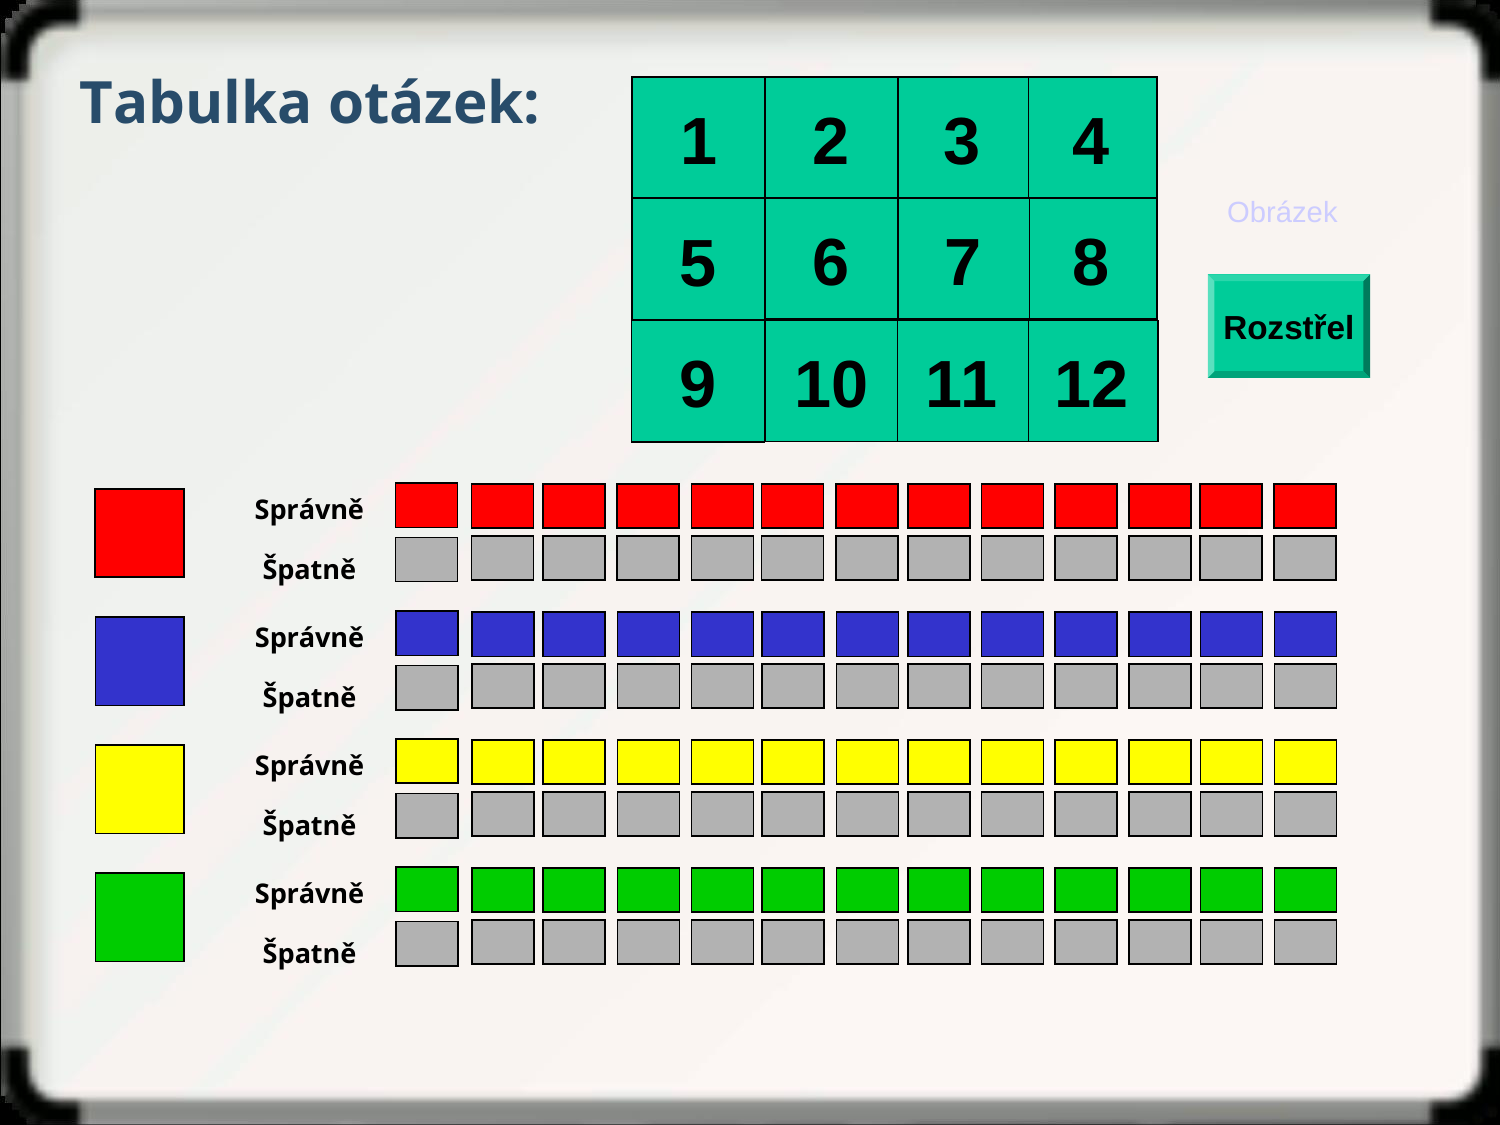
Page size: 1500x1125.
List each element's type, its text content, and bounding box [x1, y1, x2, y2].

text_box [1055, 739, 1118, 785]
table_cell [538, 921, 611, 981]
table_cell [976, 665, 1049, 725]
table_header [611, 476, 684, 537]
table_header [392, 860, 465, 921]
text_box [836, 611, 899, 657]
text_box [1274, 920, 1337, 965]
table_header [1269, 604, 1341, 663]
text_box -12 [1195, 535, 1267, 582]
text_box [691, 611, 754, 657]
text_box -10 [1050, 663, 1123, 710]
table_header [392, 604, 465, 665]
table_cell [903, 537, 976, 597]
table_header [903, 860, 976, 921]
text_box -13 [1267, 663, 1342, 710]
table_cell [611, 921, 684, 981]
text_box Tabulka otázek: [65, 62, 1400, 157]
text_box [1200, 791, 1263, 837]
text_box [543, 791, 606, 837]
text_box [761, 664, 824, 709]
text_box [1054, 535, 1117, 581]
table_cell Špatně [228, 921, 392, 981]
text_box [543, 867, 606, 913]
table_header Správně [228, 604, 392, 665]
text_box 7 [898, 198, 1030, 320]
table_cell [392, 921, 465, 981]
table_header [464, 476, 538, 537]
table_header [976, 476, 1049, 537]
table_header [1268, 476, 1341, 535]
text_box [471, 664, 534, 709]
text_box [981, 920, 1044, 965]
table_cell [538, 665, 611, 725]
text_box [981, 791, 1044, 837]
table_header [903, 476, 976, 537]
table_header [1269, 732, 1341, 791]
text_box [691, 535, 754, 581]
table_cell [391, 537, 464, 597]
text_box [836, 920, 899, 965]
text_box [1055, 920, 1118, 965]
table_cell [1195, 582, 1268, 597]
text_box [395, 921, 458, 966]
table_header [903, 604, 976, 665]
text_box [908, 611, 970, 657]
text_box [981, 867, 1044, 913]
text_box 9 [631, 320, 765, 442]
table_cell [903, 793, 976, 853]
table_header [391, 476, 464, 537]
text_box [471, 611, 534, 657]
text_box [1129, 791, 1192, 837]
table_header [1341, 476, 1449, 597]
text_box [471, 483, 534, 529]
table_cell [1195, 966, 1269, 981]
text_box [1200, 664, 1263, 709]
text_box [95, 488, 184, 578]
table_cell [392, 793, 465, 853]
table_cell [1122, 793, 1195, 853]
text_box [691, 664, 754, 709]
text_box [1274, 611, 1337, 657]
text_box [617, 791, 680, 837]
text_box [471, 791, 534, 837]
text_box [617, 611, 680, 657]
table_header [757, 732, 830, 793]
table_cell [684, 793, 757, 853]
text_box [1055, 867, 1118, 913]
table_header [1049, 732, 1122, 793]
text_box [981, 611, 1044, 657]
table_header [976, 860, 1049, 921]
table_header [684, 860, 757, 921]
text_box [1128, 535, 1191, 581]
table_header [1049, 604, 1122, 665]
table_header Správně [228, 860, 392, 921]
table_cell [684, 665, 757, 725]
table_header [757, 476, 830, 537]
table_cell [611, 665, 684, 725]
text_box 11 [898, 320, 1029, 442]
table_cell [830, 537, 903, 597]
text_box [1274, 791, 1337, 837]
table_cell [465, 665, 538, 725]
text_box [761, 611, 824, 657]
table_header [465, 860, 538, 921]
text_box [395, 611, 458, 656]
table_cell [757, 921, 830, 981]
text_box [1200, 739, 1263, 785]
text_box [1200, 920, 1263, 965]
table_header [465, 732, 538, 793]
text_box [761, 920, 824, 965]
text_box [1274, 535, 1337, 581]
text_box 2 [766, 77, 898, 198]
text_box [1055, 791, 1118, 837]
table_cell [1122, 921, 1195, 981]
text_box -13 [1267, 535, 1342, 582]
text_box 3 [898, 77, 1029, 198]
table_header [830, 732, 903, 793]
table_header [1122, 860, 1195, 921]
table_header [1341, 604, 1449, 725]
text_box [907, 535, 970, 581]
text_box [1128, 483, 1191, 529]
text_box 10 [765, 320, 898, 442]
table_header [63, 476, 227, 597]
text_box [908, 867, 970, 913]
picture [0, 0, 1500, 1125]
text_box [543, 611, 606, 657]
text_box [1200, 867, 1263, 913]
text_box [1129, 611, 1192, 657]
table_header [903, 732, 976, 793]
table_header [830, 604, 903, 665]
table_header [684, 604, 757, 665]
text_box [908, 664, 970, 709]
table_header [1195, 476, 1268, 535]
text_box -11 [1123, 535, 1191, 582]
table_cell [1268, 582, 1341, 597]
table_cell [830, 793, 903, 853]
table_cell [464, 537, 538, 597]
text_box [543, 920, 606, 965]
table_cell [465, 921, 538, 981]
table_cell [903, 921, 976, 981]
text_box Rozstřel [1215, 282, 1363, 371]
text_box [1274, 867, 1337, 913]
table_header [1122, 604, 1195, 665]
table_cell [1122, 537, 1195, 597]
text_box 8 [1030, 198, 1158, 320]
text_box [836, 867, 899, 913]
table_cell [1049, 537, 1122, 597]
text_box 5 [631, 198, 765, 320]
table_cell [1195, 838, 1269, 853]
text_box [1200, 483, 1263, 529]
table_cell [1269, 710, 1341, 725]
text_box -12 [1195, 919, 1267, 966]
table_header [830, 860, 903, 921]
text_box [761, 867, 824, 913]
text_box [836, 535, 899, 581]
text_box -4 [614, 535, 682, 582]
text_box [1274, 483, 1337, 529]
text_box -5 [688, 535, 749, 582]
text_box [1200, 535, 1263, 581]
table_header [1269, 860, 1341, 919]
table_cell [757, 665, 830, 725]
table_header [757, 860, 830, 921]
table_cell [757, 793, 830, 853]
text_box [691, 483, 754, 529]
table_cell [1049, 793, 1122, 853]
table_header [611, 732, 684, 793]
text_box [617, 867, 680, 913]
table_header [538, 732, 611, 793]
text_box [908, 739, 970, 785]
table_header [1195, 860, 1269, 919]
table_cell [1269, 966, 1341, 981]
table_header [684, 732, 757, 793]
table_cell [976, 793, 1049, 853]
text_box [691, 739, 754, 785]
table_header [538, 860, 611, 921]
text_box [981, 664, 1044, 709]
text_box [761, 791, 824, 837]
table_header [611, 604, 684, 665]
table_cell [611, 793, 684, 853]
table_cell [830, 921, 903, 981]
text_box [95, 872, 185, 962]
text_box [1274, 739, 1337, 785]
text_box -10 [1050, 791, 1123, 838]
text_box -13 [1267, 919, 1342, 966]
table_header [1195, 732, 1269, 791]
table_cell [611, 537, 684, 597]
table_header [830, 476, 903, 537]
text_box [908, 791, 970, 837]
text_box [1055, 611, 1118, 657]
text_box [1200, 611, 1263, 657]
table_cell [903, 665, 976, 725]
text_box [981, 483, 1044, 529]
text_box -11 [1123, 919, 1191, 966]
text_box [981, 535, 1044, 581]
text_box [617, 483, 680, 529]
table_header [63, 860, 228, 981]
table_header [757, 604, 830, 665]
text_box 4 [1029, 77, 1158, 198]
table_header [1049, 860, 1122, 921]
table_cell [976, 921, 1049, 981]
table_cell [684, 537, 757, 597]
text_box [471, 739, 534, 785]
text_box 1 [632, 77, 766, 199]
text_box [542, 535, 605, 581]
text_box [471, 535, 534, 581]
table_cell [684, 921, 757, 981]
text_box [836, 664, 899, 709]
text_box [543, 739, 606, 785]
text_box [395, 483, 458, 528]
table_cell [1195, 710, 1269, 725]
table_cell [538, 793, 611, 853]
text_box [907, 483, 970, 529]
table_header Správně [227, 476, 391, 537]
text_box [1129, 920, 1192, 965]
text_box [617, 664, 680, 709]
text_box [395, 665, 458, 710]
table_cell [538, 537, 611, 597]
text_box [761, 739, 824, 785]
text_box [691, 920, 754, 965]
text_box -10 [1050, 919, 1123, 966]
text_box [1274, 664, 1337, 709]
text_box -11 [1123, 663, 1191, 710]
table_header [465, 604, 538, 665]
text_box 12 [1029, 320, 1159, 442]
table_header [1341, 732, 1449, 853]
table_header [611, 860, 684, 921]
table_cell [1122, 665, 1195, 725]
text_box [691, 791, 754, 837]
table_header [1341, 860, 1449, 981]
table_cell [976, 537, 1049, 597]
text_box [395, 537, 458, 582]
text_box -12 [1195, 791, 1267, 838]
text_box [543, 664, 606, 709]
text_box [1054, 483, 1117, 529]
table_cell [1049, 921, 1122, 981]
table_header [538, 604, 611, 665]
text_box [761, 535, 824, 581]
text_box [761, 483, 824, 529]
table_cell [757, 537, 830, 597]
table_header [684, 476, 757, 537]
text_box [395, 739, 458, 784]
table_header [392, 732, 465, 793]
table_cell [1049, 665, 1122, 725]
table_header [63, 732, 228, 853]
table_header [1195, 604, 1269, 663]
text_box [908, 920, 970, 965]
text_box [395, 867, 458, 912]
text_box [1129, 867, 1192, 913]
table_cell Špatně [228, 665, 392, 725]
table_header [1122, 476, 1195, 537]
table_header Správně [228, 732, 392, 793]
text_box [1129, 739, 1192, 785]
text_box [836, 483, 899, 529]
table_header [1049, 476, 1122, 537]
text_box [1129, 664, 1192, 709]
table_header [976, 732, 1049, 793]
text_box Obrázek [1212, 185, 1415, 237]
text_box [542, 483, 605, 529]
text_box [471, 920, 534, 965]
table_cell Špatně [228, 793, 392, 853]
text_box -10 [1050, 535, 1123, 582]
text_box [691, 867, 754, 913]
text_box [617, 535, 680, 581]
text_box [95, 744, 185, 834]
table_header [63, 604, 228, 725]
text_box -12 [1195, 663, 1267, 710]
text_box [395, 793, 458, 838]
table_cell [465, 793, 538, 853]
text_box [95, 616, 185, 706]
table_header [538, 476, 611, 537]
text_box [1055, 664, 1118, 709]
table_cell Špatně [227, 537, 391, 597]
text_box [836, 791, 899, 837]
table_cell [830, 665, 903, 725]
text_box [471, 867, 534, 913]
text_box [836, 739, 899, 785]
table_header [976, 604, 1049, 665]
text_box [617, 739, 680, 785]
table_header [1122, 732, 1195, 793]
text_box 6 [765, 198, 898, 320]
table_cell [392, 665, 465, 725]
text_box -11 [1123, 791, 1191, 838]
text_box [981, 739, 1044, 785]
table_cell [1269, 838, 1341, 853]
text_box -13 [1267, 791, 1342, 838]
text_box [617, 920, 680, 965]
